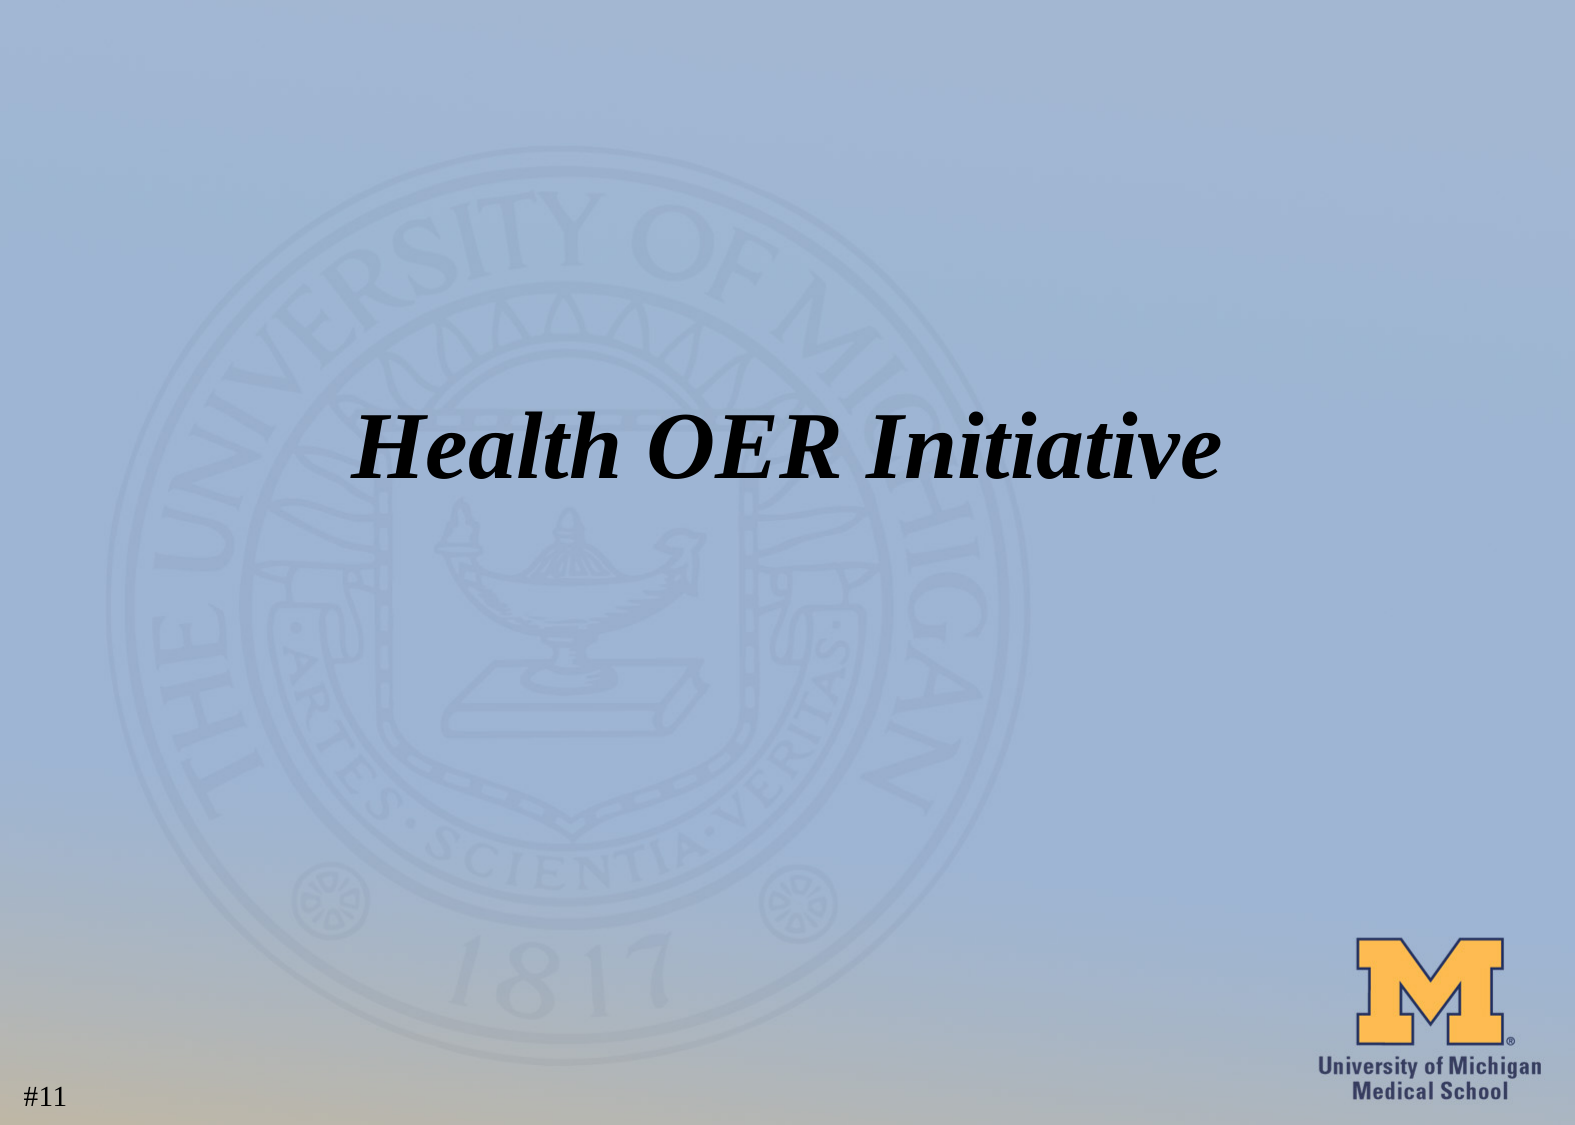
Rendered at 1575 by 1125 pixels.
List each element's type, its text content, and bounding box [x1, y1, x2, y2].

picture [0, 0, 1575, 1125]
title Health OER Initiative [112, 374, 1463, 563]
